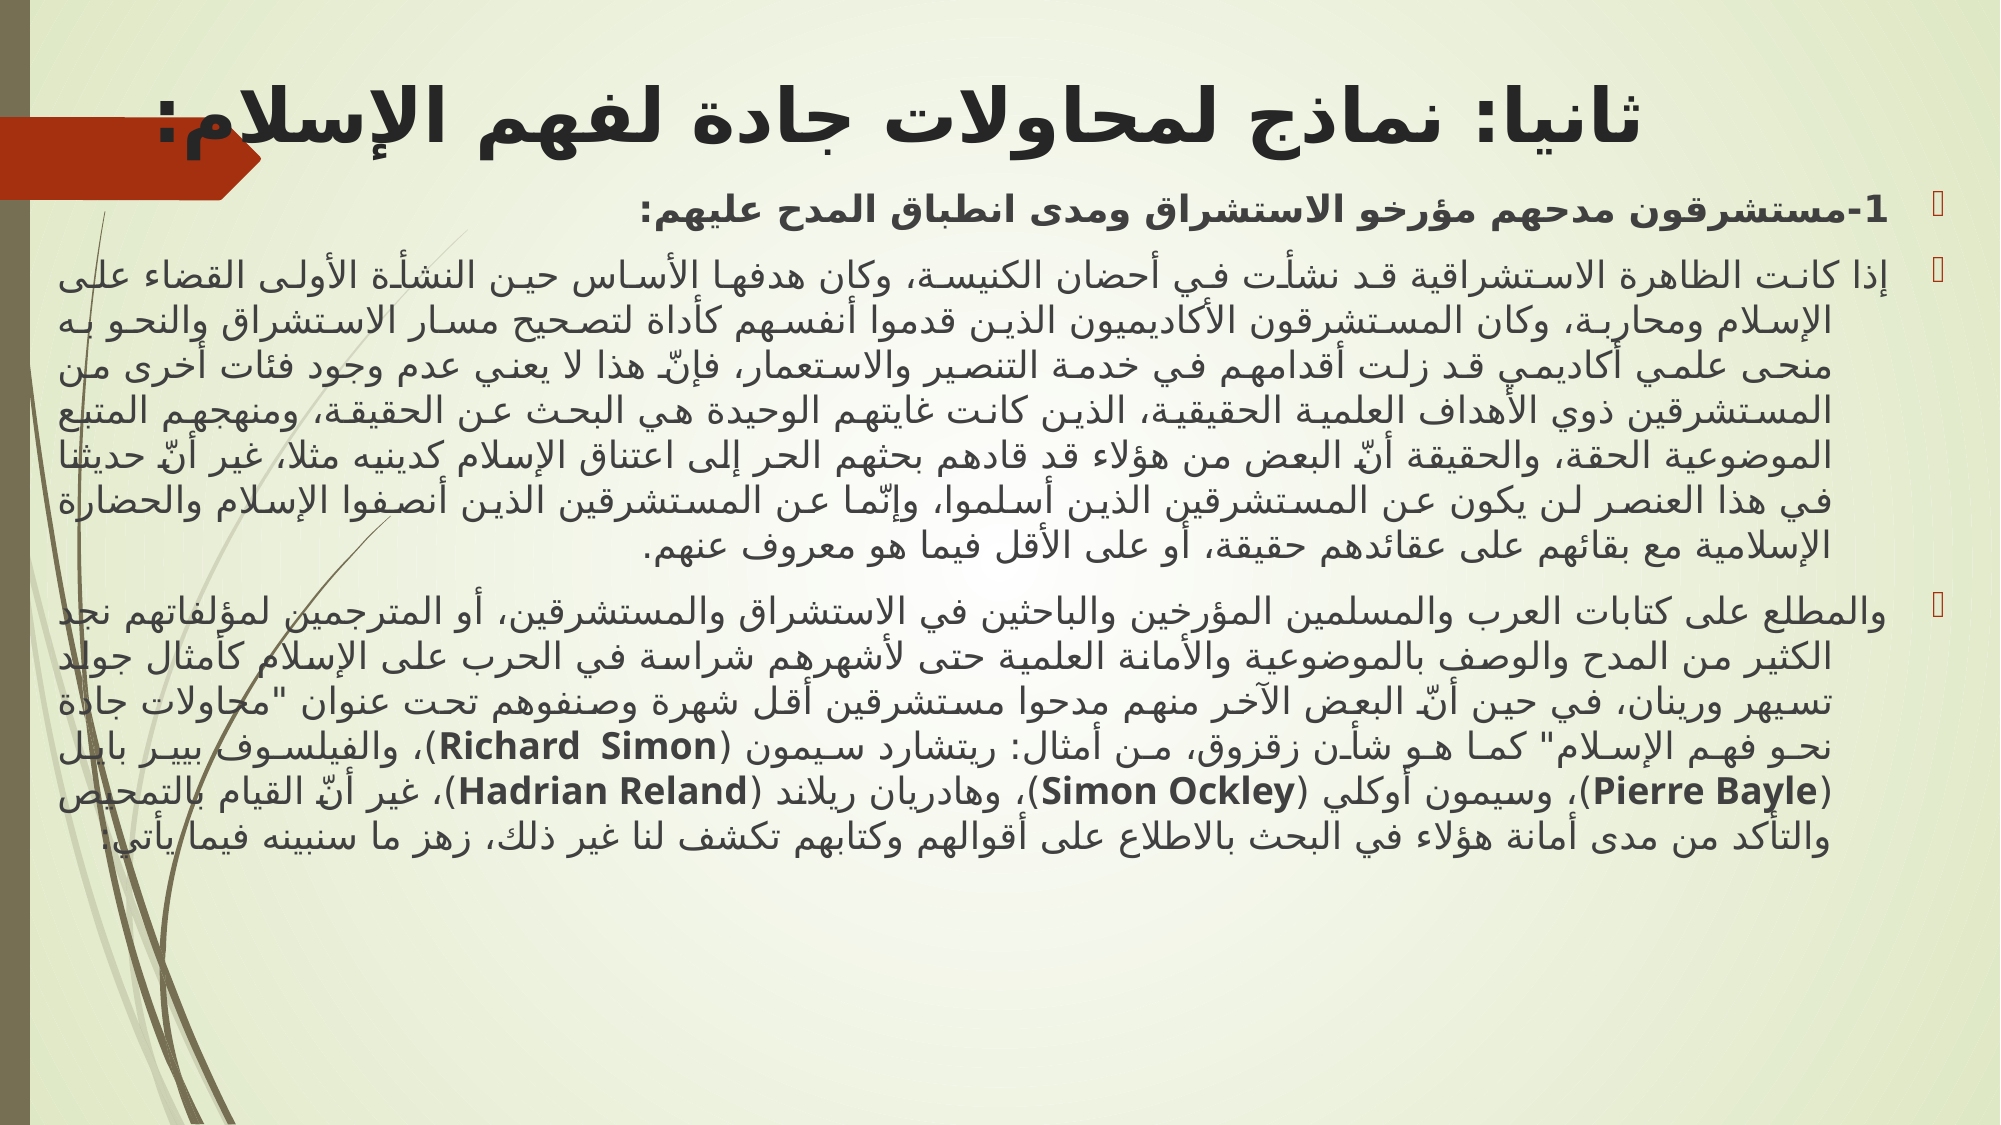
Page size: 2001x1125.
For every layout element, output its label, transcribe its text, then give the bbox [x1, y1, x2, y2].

title ثانيا: نماذج لمحاولات جادة لفهم الإسلام: [137, 59, 1863, 177]
list 1-مستشرقون مدحهم مؤرخو الاستشراق ومدى انطباق المدح عليهم: إذا كانت الظاهرة الاستشراقية قد نشأت في أحضان الكنيسة، وكان هدفها الأساس حين النشأة الأولى القضاء على الإسلام ومحاربة، وكان المستشرقون الأكاديميون الذين قدموا أنفسهم كأداة لتصحيح مسار الاستشراق والنحو به منحى علمي أكاديمي قد زلت أقدامهم في خدمة التنصير والاستعمار، فإنّ هذا لا يعني عدم وجود فئات أخرى من المستشرقين ذوي الأهداف العلمية الحقيقية، الذين كانت غايتهم الوحيدة هي البحث عن الحقيقة، ومنهجهم المتبع الموضوعية الحقة، والحقيقة أنّ البعض من هؤلاء قد قادهم بحثهم الحر إلى اعتناق الإسلام كدينيه مثلا، غير أنّ حديثنا في هذا العنصر لن يكون عن المستشرقين الذين أسلموا، وإنّما عن المستشرقين الذين أنصفوا الإسلام والحضارة الإسلامية مع بقائهم على عقائدهم حقيقة، أو على الأقل فيما هو معروف عنهم. والمطلع على كتابات العرب والمسلمين المؤرخين والباحثين في الاستشراق والمستشرقين، أو المترجمين لمؤلفاتهم نجد الكثير من المدح والوصف بالموضوعية والأمانة العلمية حتى لأشهرهم شراسة في الحرب على الإسلام كأمثال جولد تسيهر ورينان، في حين أنّ البعض الآخر منهم مدحوا مستشرقين أقل شهرة وصنفوهم تحت عنوان "محاولات جادة نحو فهم الإسلام" كما هو شأن زقزوق، من أمثال: ريتشارد سيمون (Richard Simon)، والفيلسوف بيير بايل (Pierre Bayle)، وسيمون أوكلي (Simon Ockley)، وهادريان ريلاند (Hadrian Reland)، غير أنّ القيام بالتمحيص والتأكد من مدى أمانة هؤلاء في البحث بالاطلاع على أقوالهم وكتابهم تكشف لنا غير ذلك، زهز ما سنبينه فيما يأتي: [42, 177, 1961, 1082]
